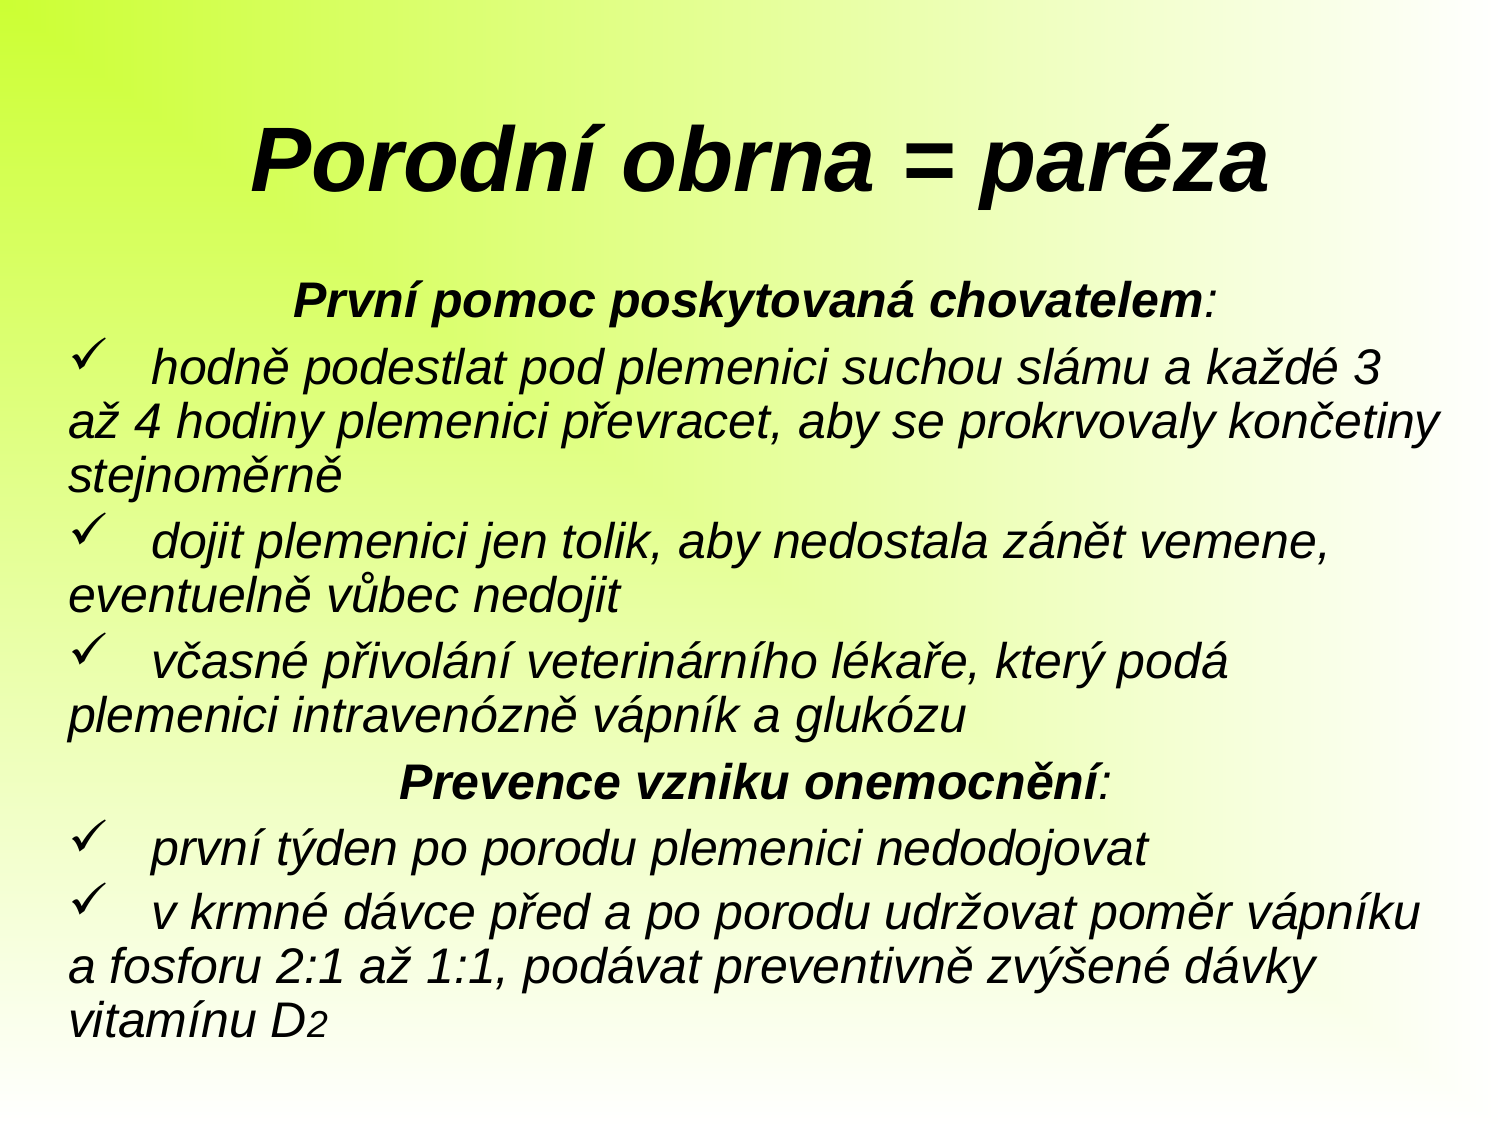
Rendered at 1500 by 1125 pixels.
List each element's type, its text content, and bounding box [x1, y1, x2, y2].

title Porodní obrna = paréza [123, 90, 1399, 221]
text_box První pomoc poskytovaná chovatelem: hodně podestlat pod plemenici suchou slámu a každé 3 až 4 hodiny plemenici převracet, aby se prokrvovaly končetiny stejnoměrně dojit plemenici jen tolik, aby nedostala zánět vemene, eventuelně vůbec nedojit včasné přivolání veterinárního lékaře, který podá plemenici intravenózně vápník a glukózu Prevence vzniku onemocnění: první týden po porodu plemenici nedodojovat v krmné dávce před a po porodu udržovat poměr vápníku a fosforu 2:1 až 1:1, podávat preventivně zvýšené dávky vitamínu D2 [53, 267, 1459, 1094]
picture [0, 0, 1500, 1125]
